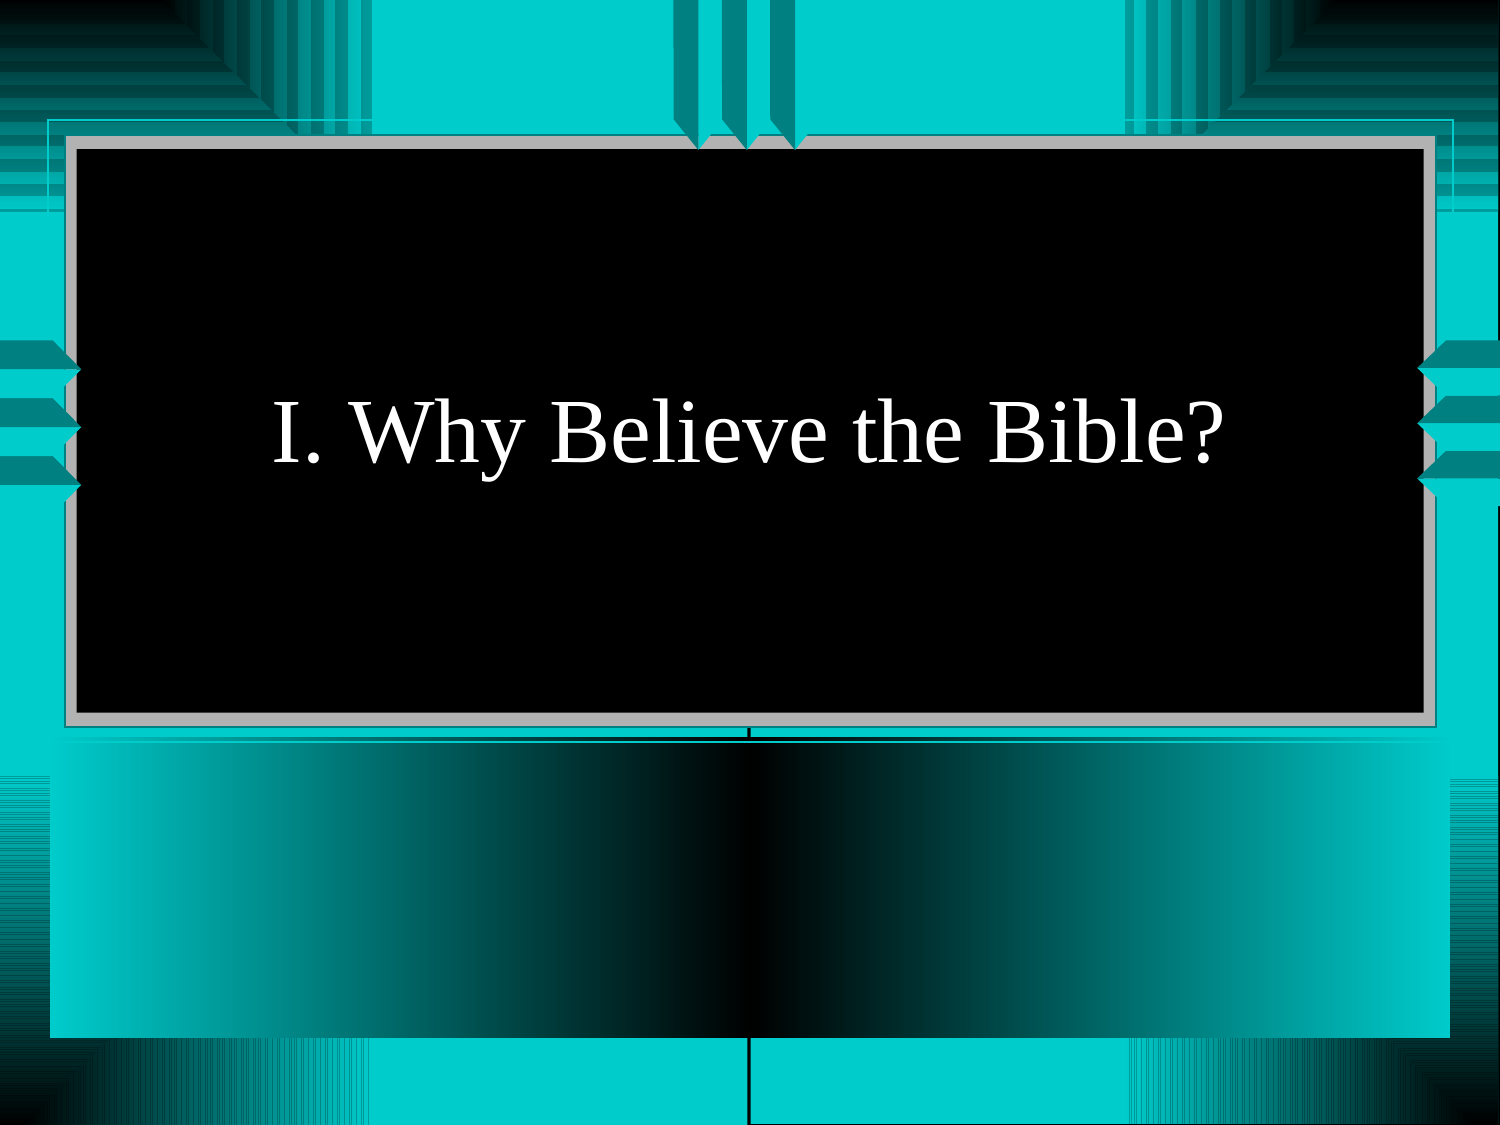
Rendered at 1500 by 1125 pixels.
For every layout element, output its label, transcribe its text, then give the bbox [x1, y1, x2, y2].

title I. Why Believe the Bible? [112, 337, 1388, 526]
